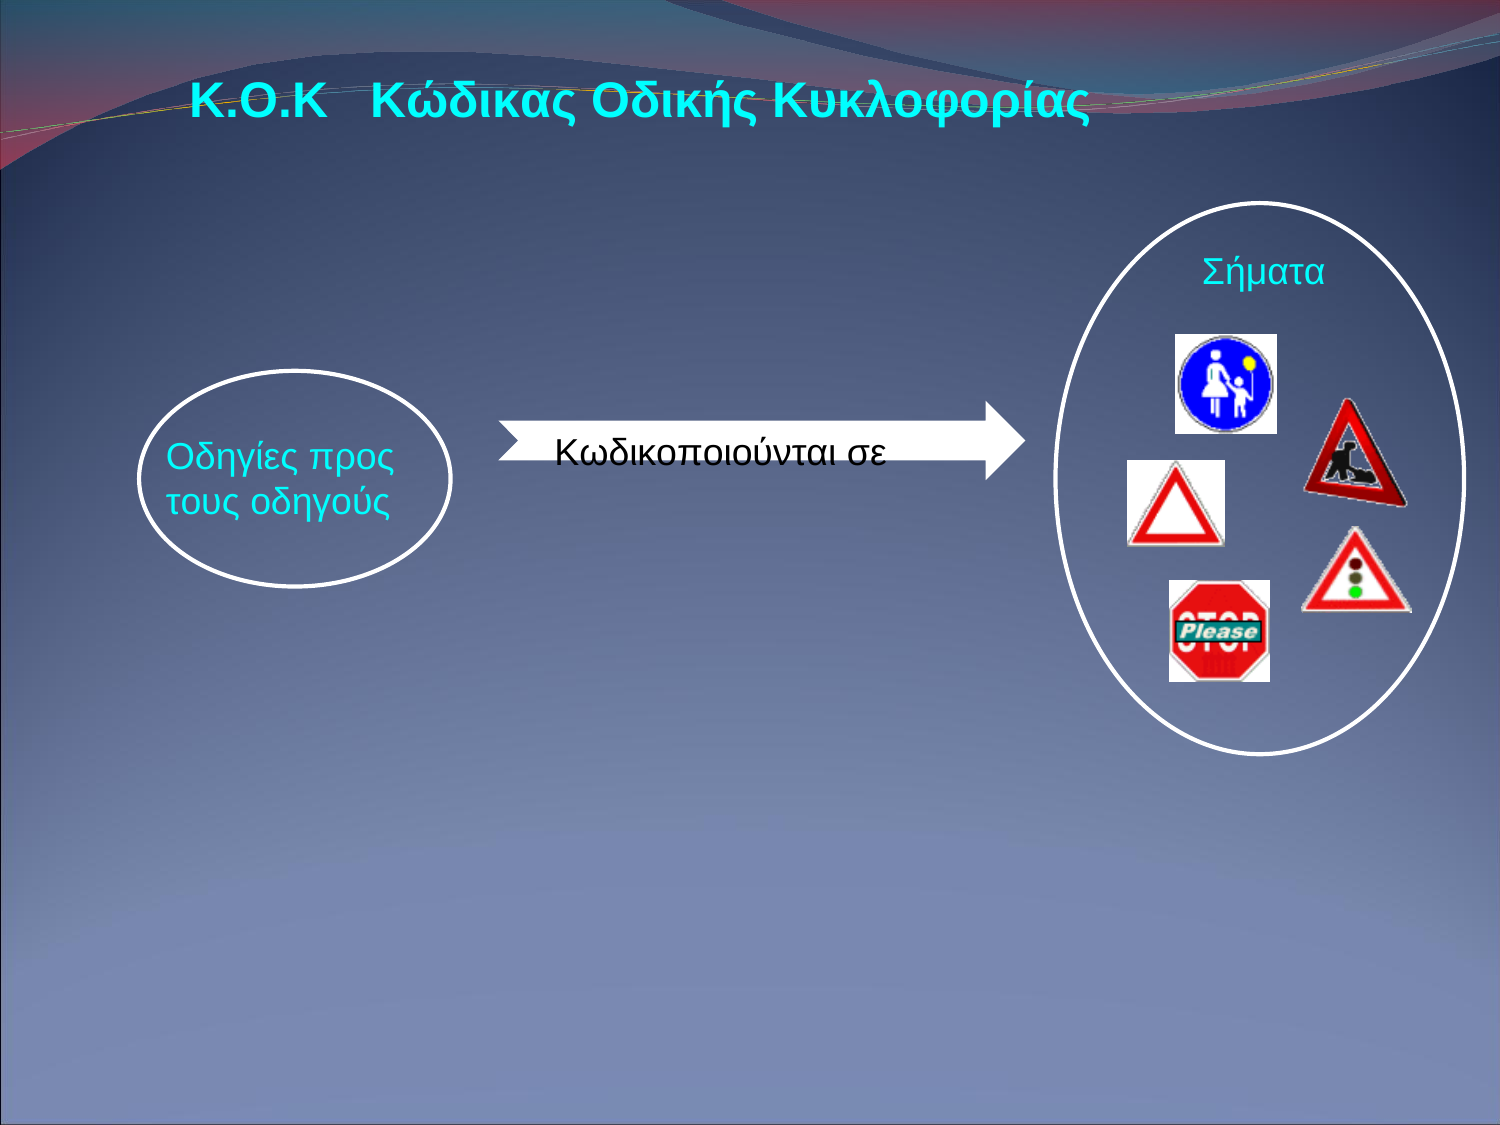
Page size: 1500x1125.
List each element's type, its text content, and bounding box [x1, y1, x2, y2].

picture [0, 0, 1500, 1125]
text_box Σήματα [1187, 238, 1342, 300]
text_box Οδηγίες προς τους οδηγούς [151, 424, 445, 531]
text_box Κωδικοποιούνται σε [498, 400, 1026, 481]
text_box Κ.Ο.Κ Κώδικας Οδικής Κυκλοφορίας [174, 59, 1314, 135]
